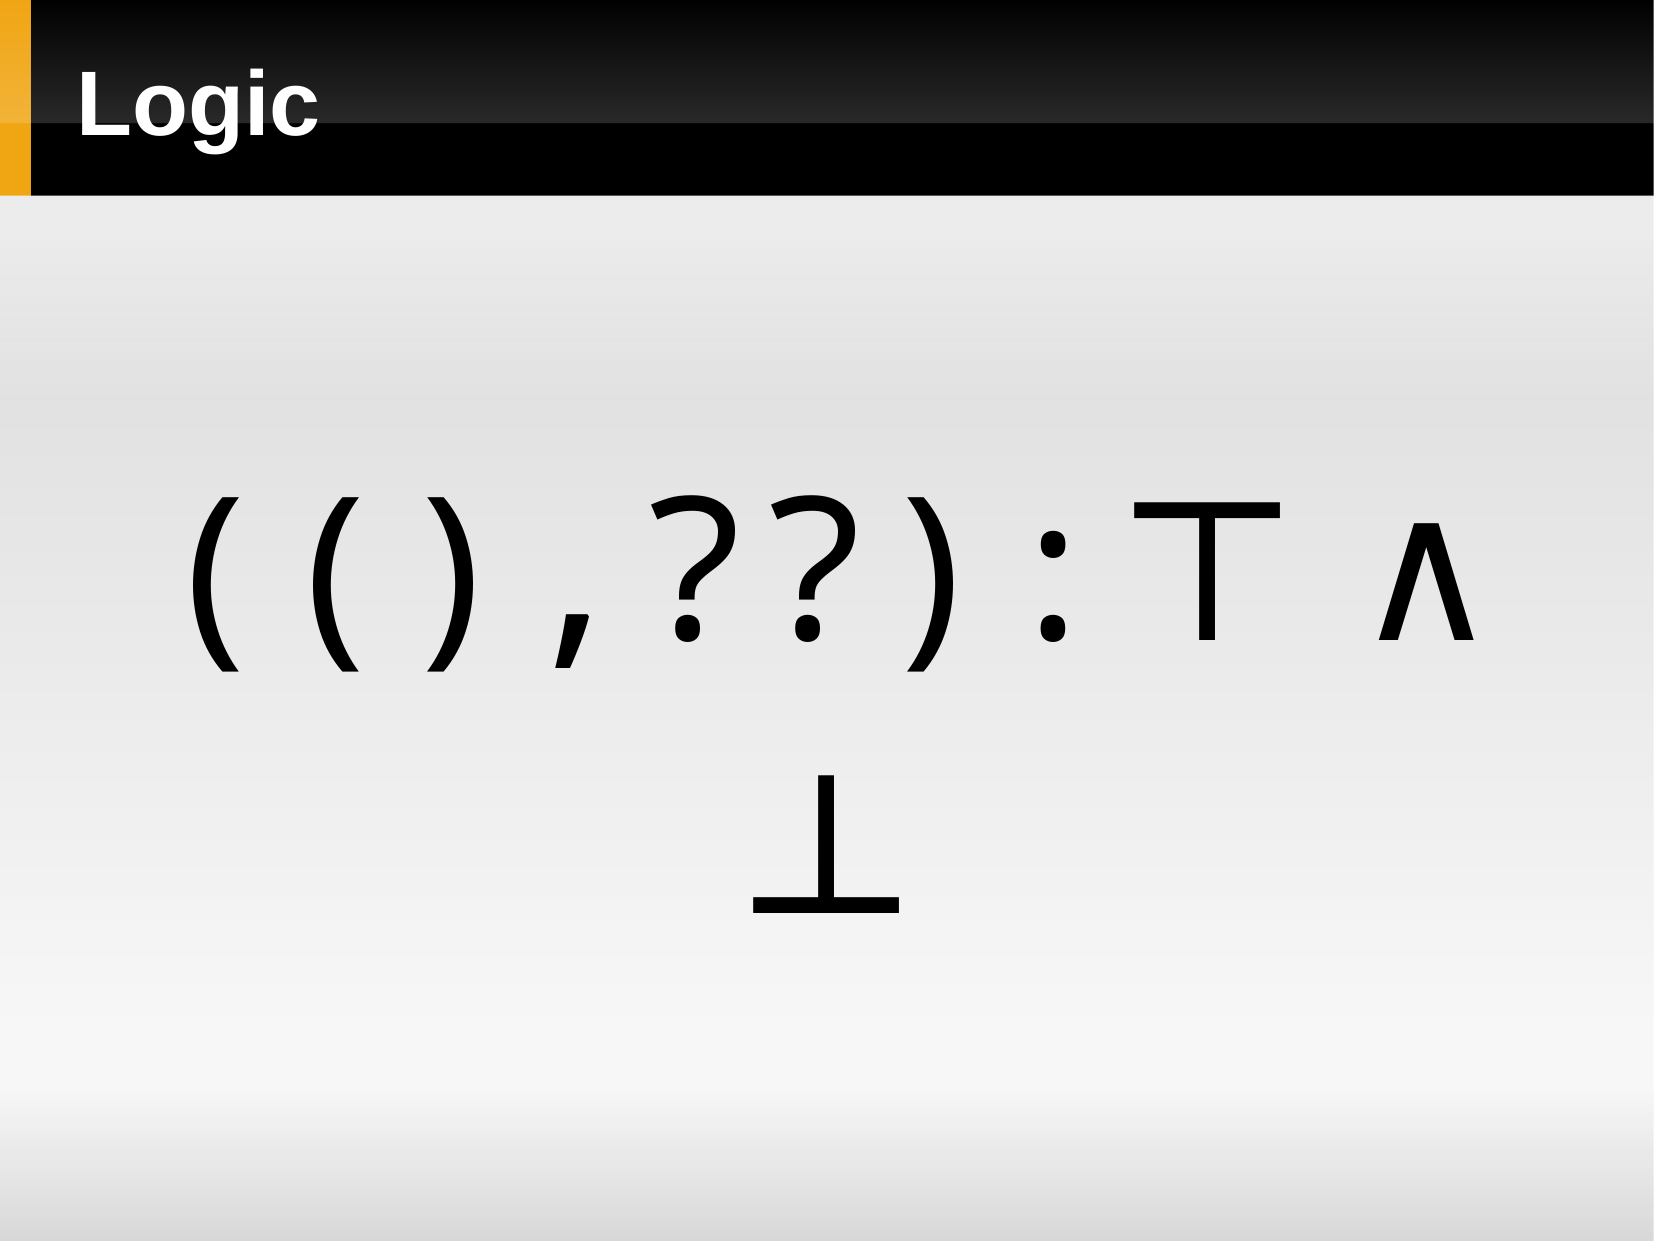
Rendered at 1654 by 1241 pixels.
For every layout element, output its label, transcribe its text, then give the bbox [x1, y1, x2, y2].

title Logic [76, 0, 1565, 208]
picture [0, 0, 1654, 1241]
subtitle ((),??):⊤ ∧ ⊥ [82, 297, 1571, 1102]
